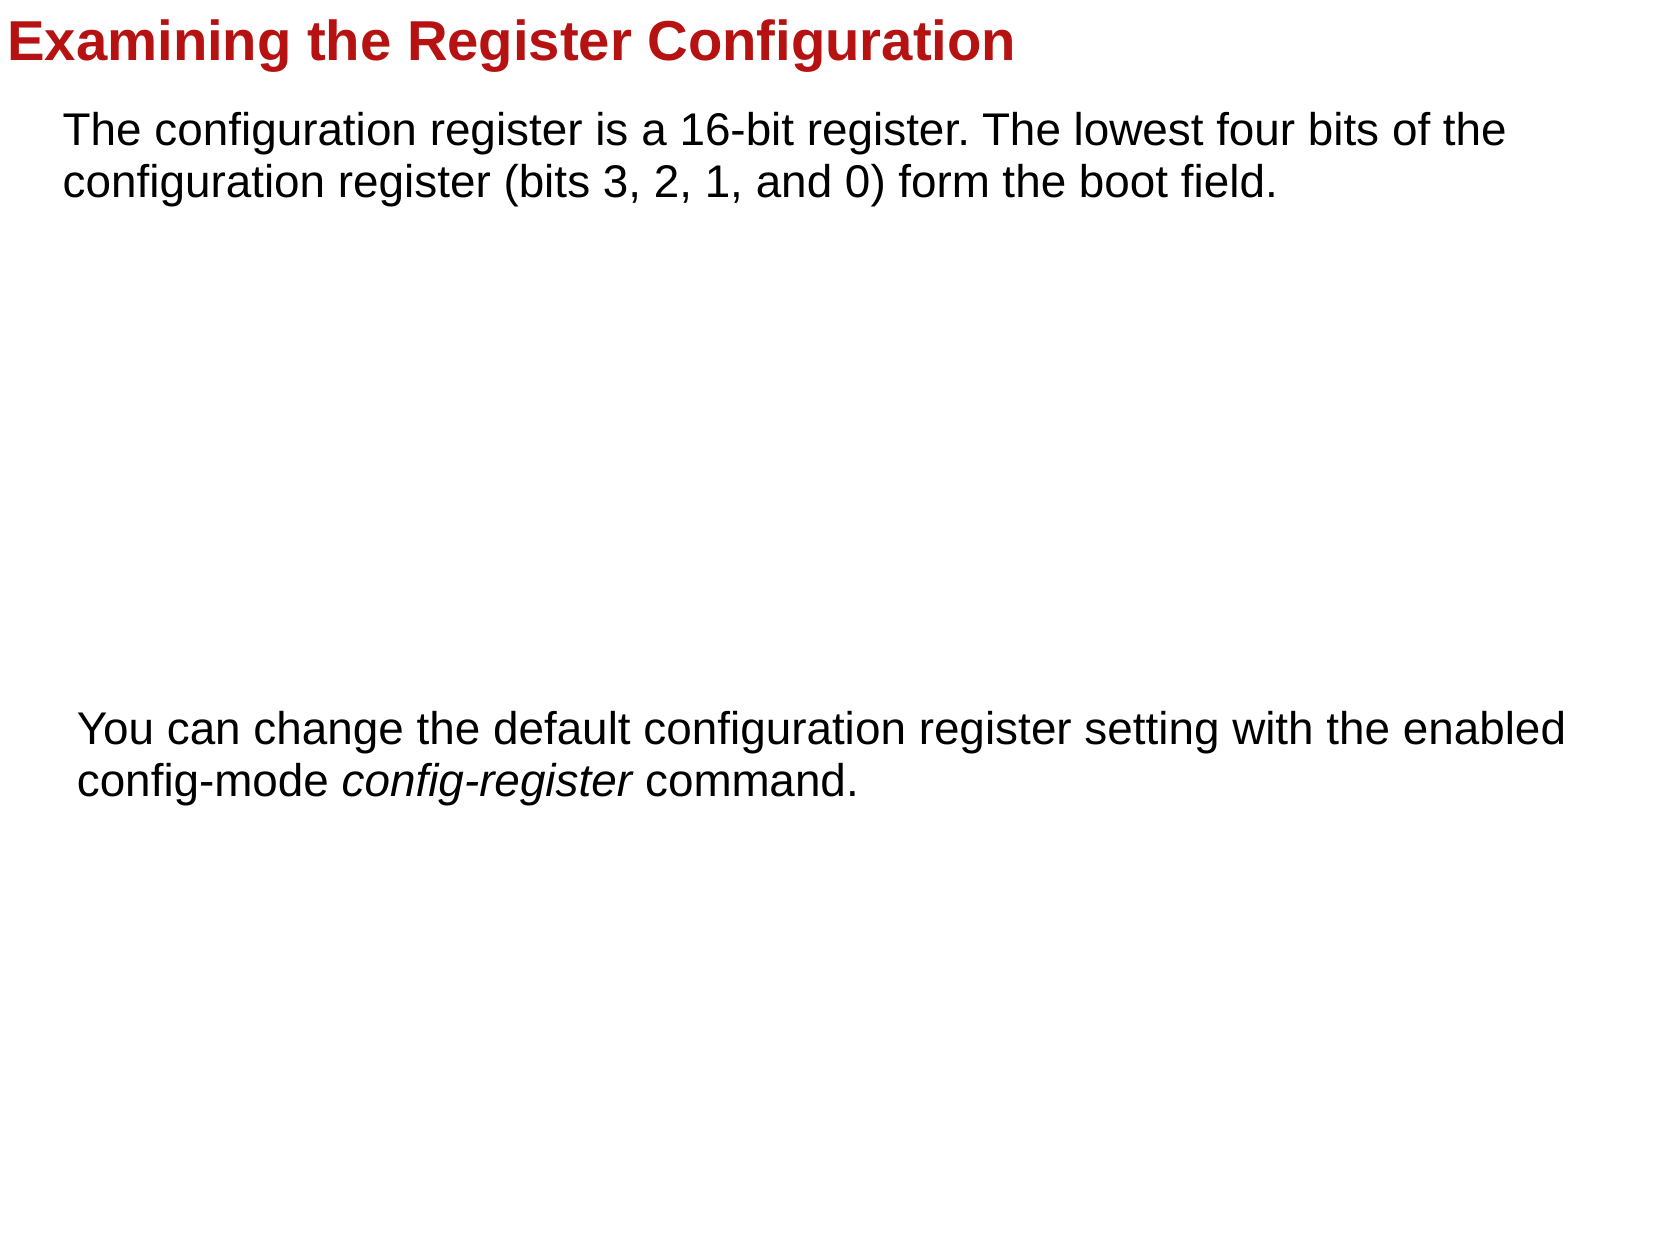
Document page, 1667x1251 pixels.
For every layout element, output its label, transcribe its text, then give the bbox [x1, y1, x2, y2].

text_box You can change the default configuration register setting with the enabled config-mode config-register command. [76, 702, 1660, 807]
text_box Examining the Register Configuration [7, 9, 1078, 74]
text_box The configuration register is a 16-bit register. The lowest four bits of the configuration register (bits 3, 2, 1, and 0) form the boot field. [62, 103, 1660, 208]
